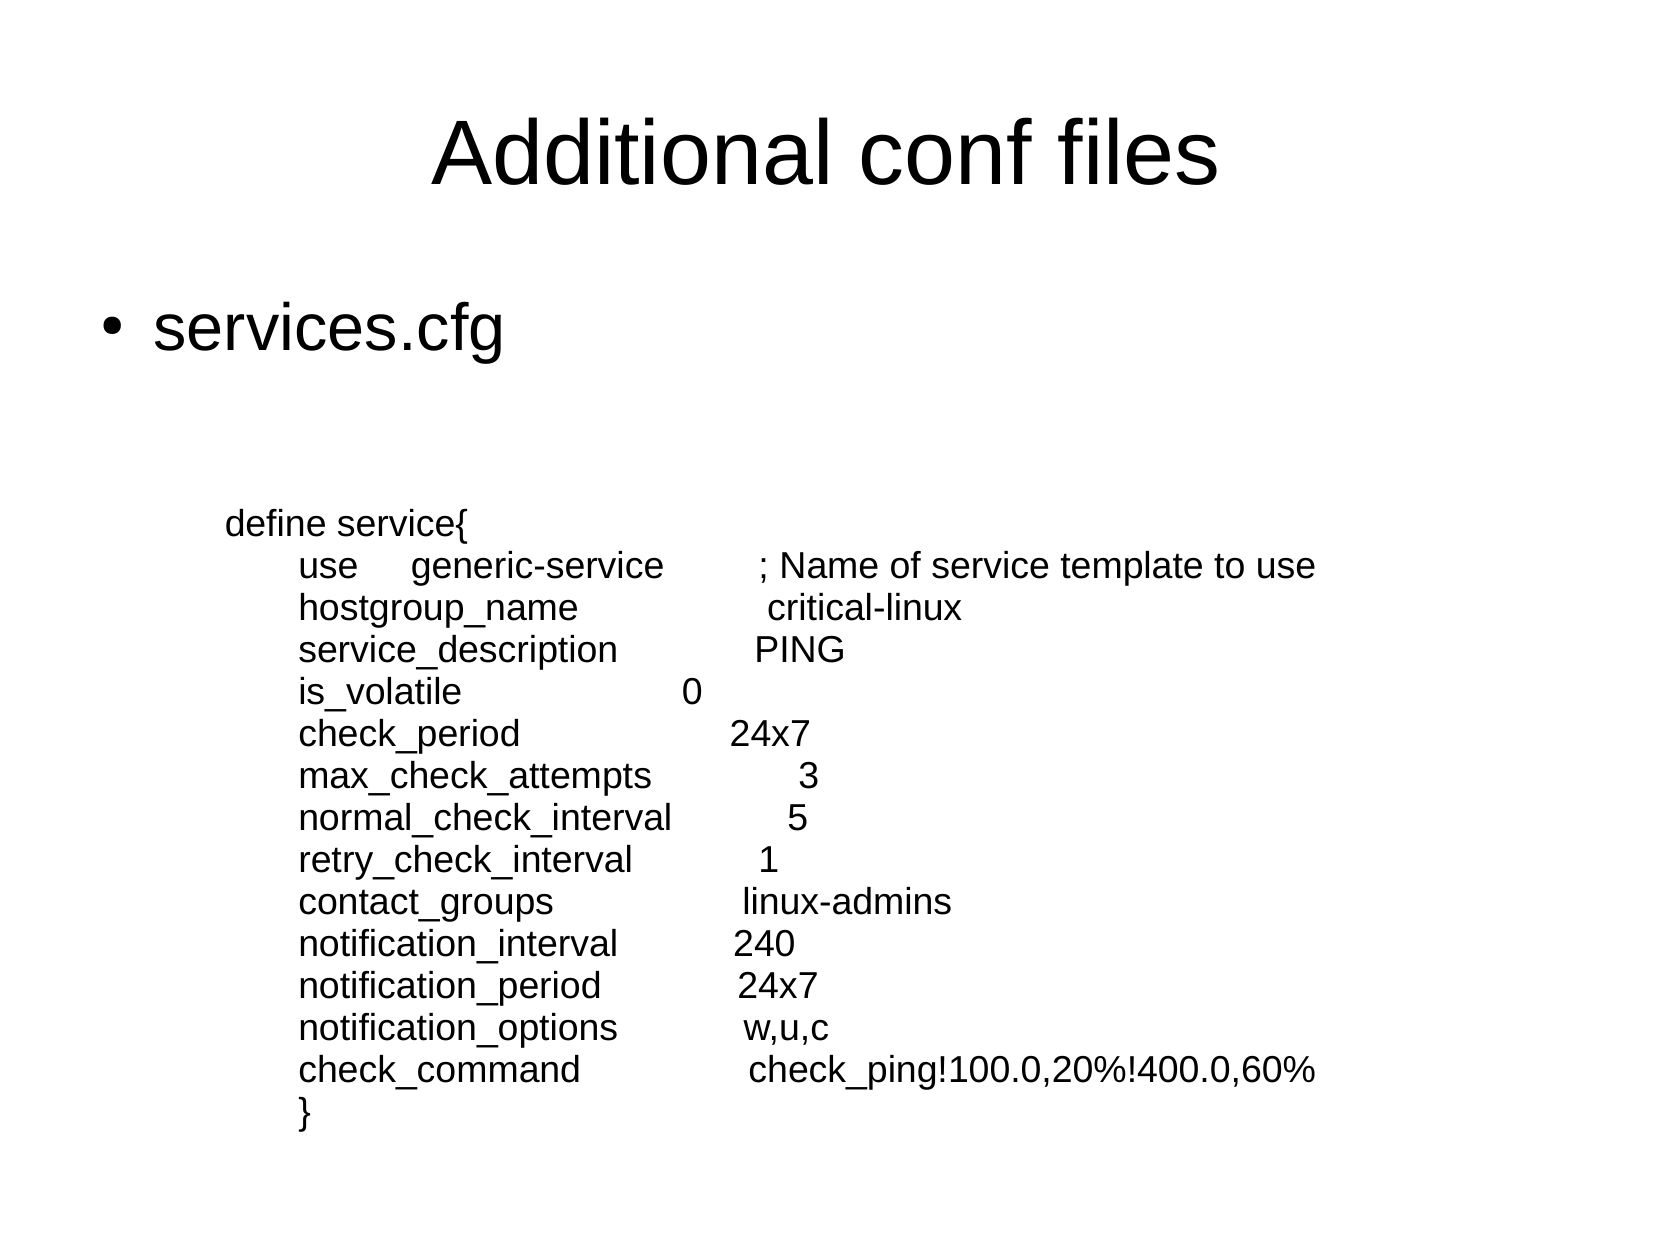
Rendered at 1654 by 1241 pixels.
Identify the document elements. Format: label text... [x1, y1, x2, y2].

text_box define service{ use generic-service ; Name of service template to use hostgroup_name critical-linux service_description PING is_volatile 0 check_period 24x7 max_check_attempts 3 normal_check_interval 5 retry_check_interval 1 contact_groups linux-admins notification_interval 240 notification_period 24x7 notification_options w,u,c check_command check_ping!100.0,20%!400.0,60% } [210, 495, 1384, 1140]
title Additional conf files [82, 49, 1571, 257]
list services.cfg [82, 290, 1571, 1010]
